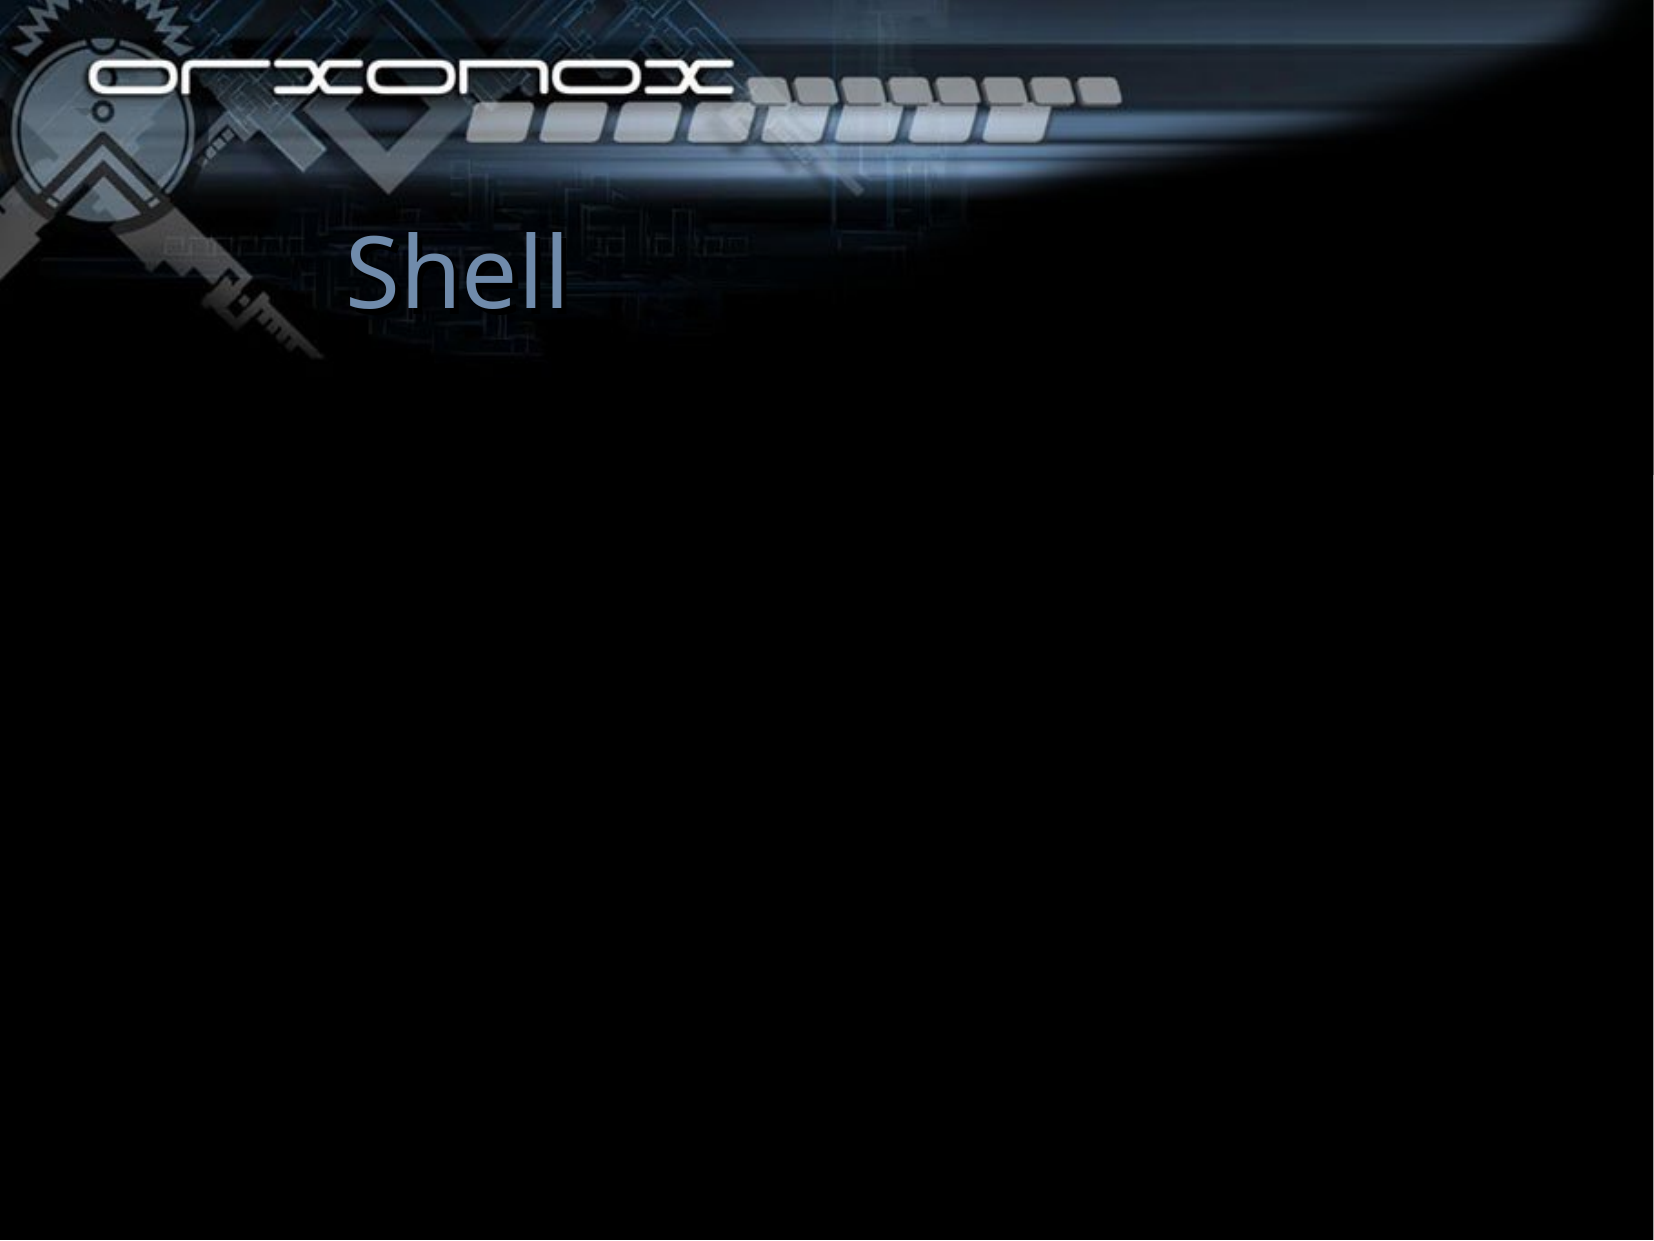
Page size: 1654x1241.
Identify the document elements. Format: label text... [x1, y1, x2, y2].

text_box Shell [330, 194, 1306, 344]
picture [0, 0, 1654, 475]
